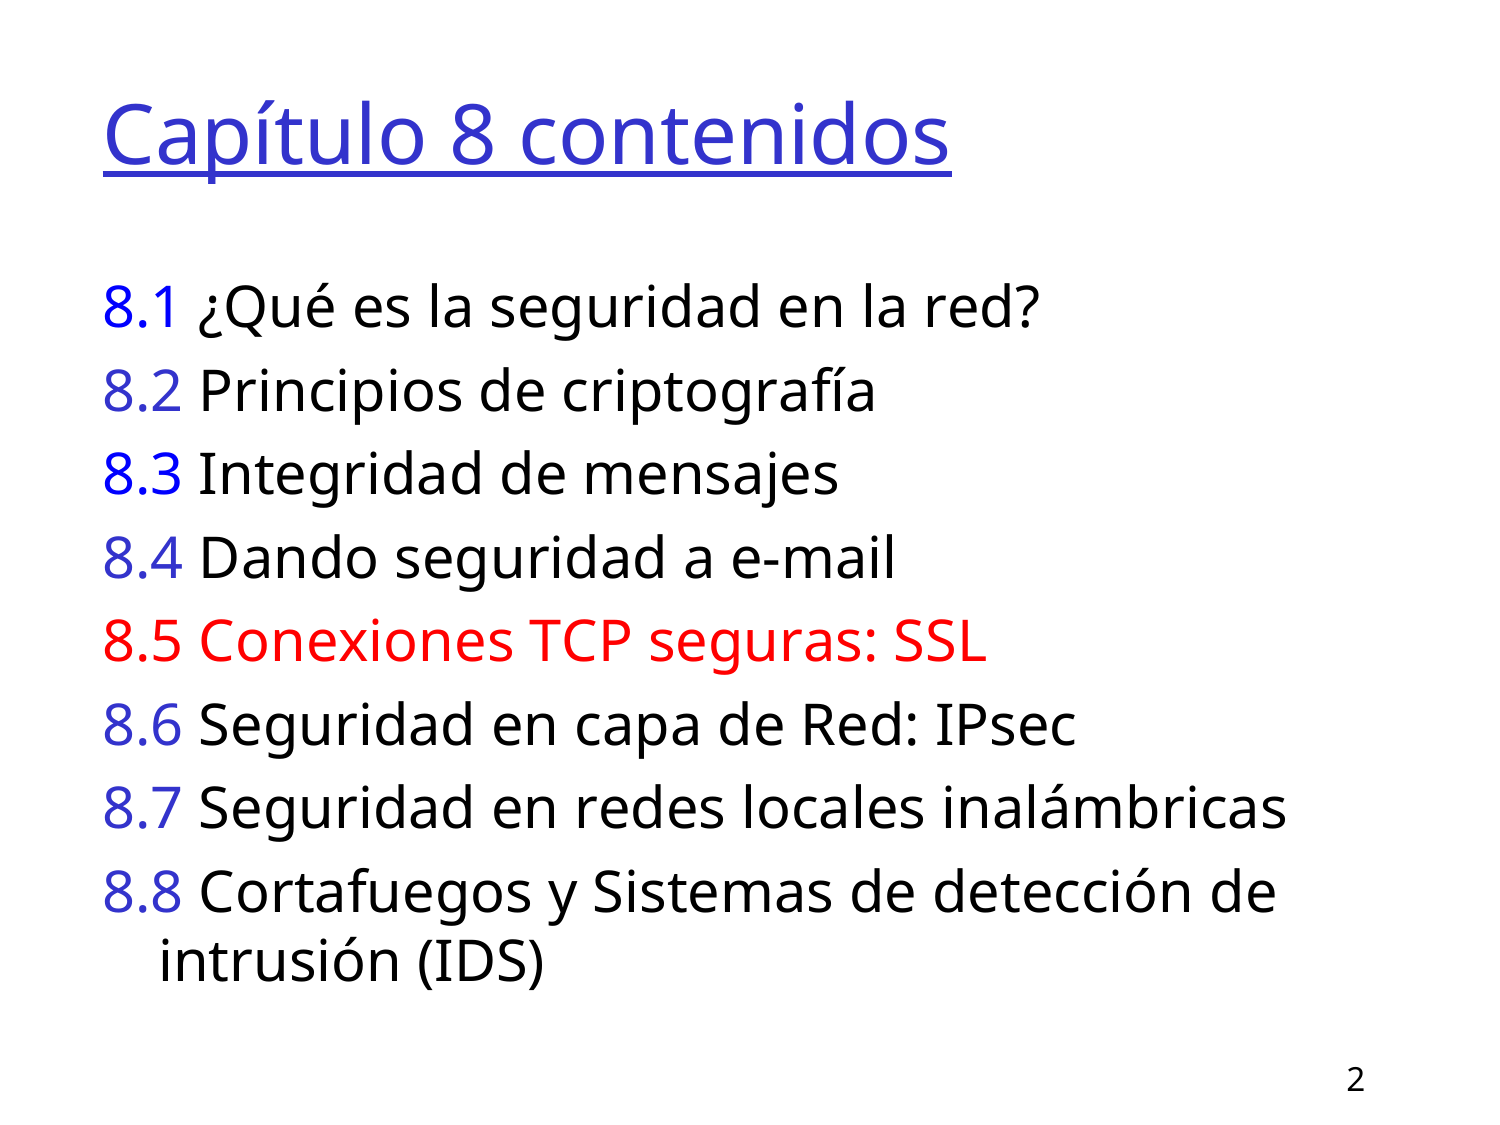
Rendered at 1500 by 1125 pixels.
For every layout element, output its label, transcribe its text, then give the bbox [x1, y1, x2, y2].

list 8.1 ¿Qué es la seguridad en la red? 8.2 Principios de criptografía 8.3 Integridad de mensajes 8.4 Dando seguridad a e-mail 8.5 Conexiones TCP seguras: SSL 8.6 Seguridad en capa de Red: IPsec 8.7 Seguridad en redes locales inalámbricas 8.8 Cortafuegos y Sistemas de detección de intrusión (IDS) [87, 262, 1363, 1006]
title Capítulo 8 contenidos [87, 23, 1363, 239]
